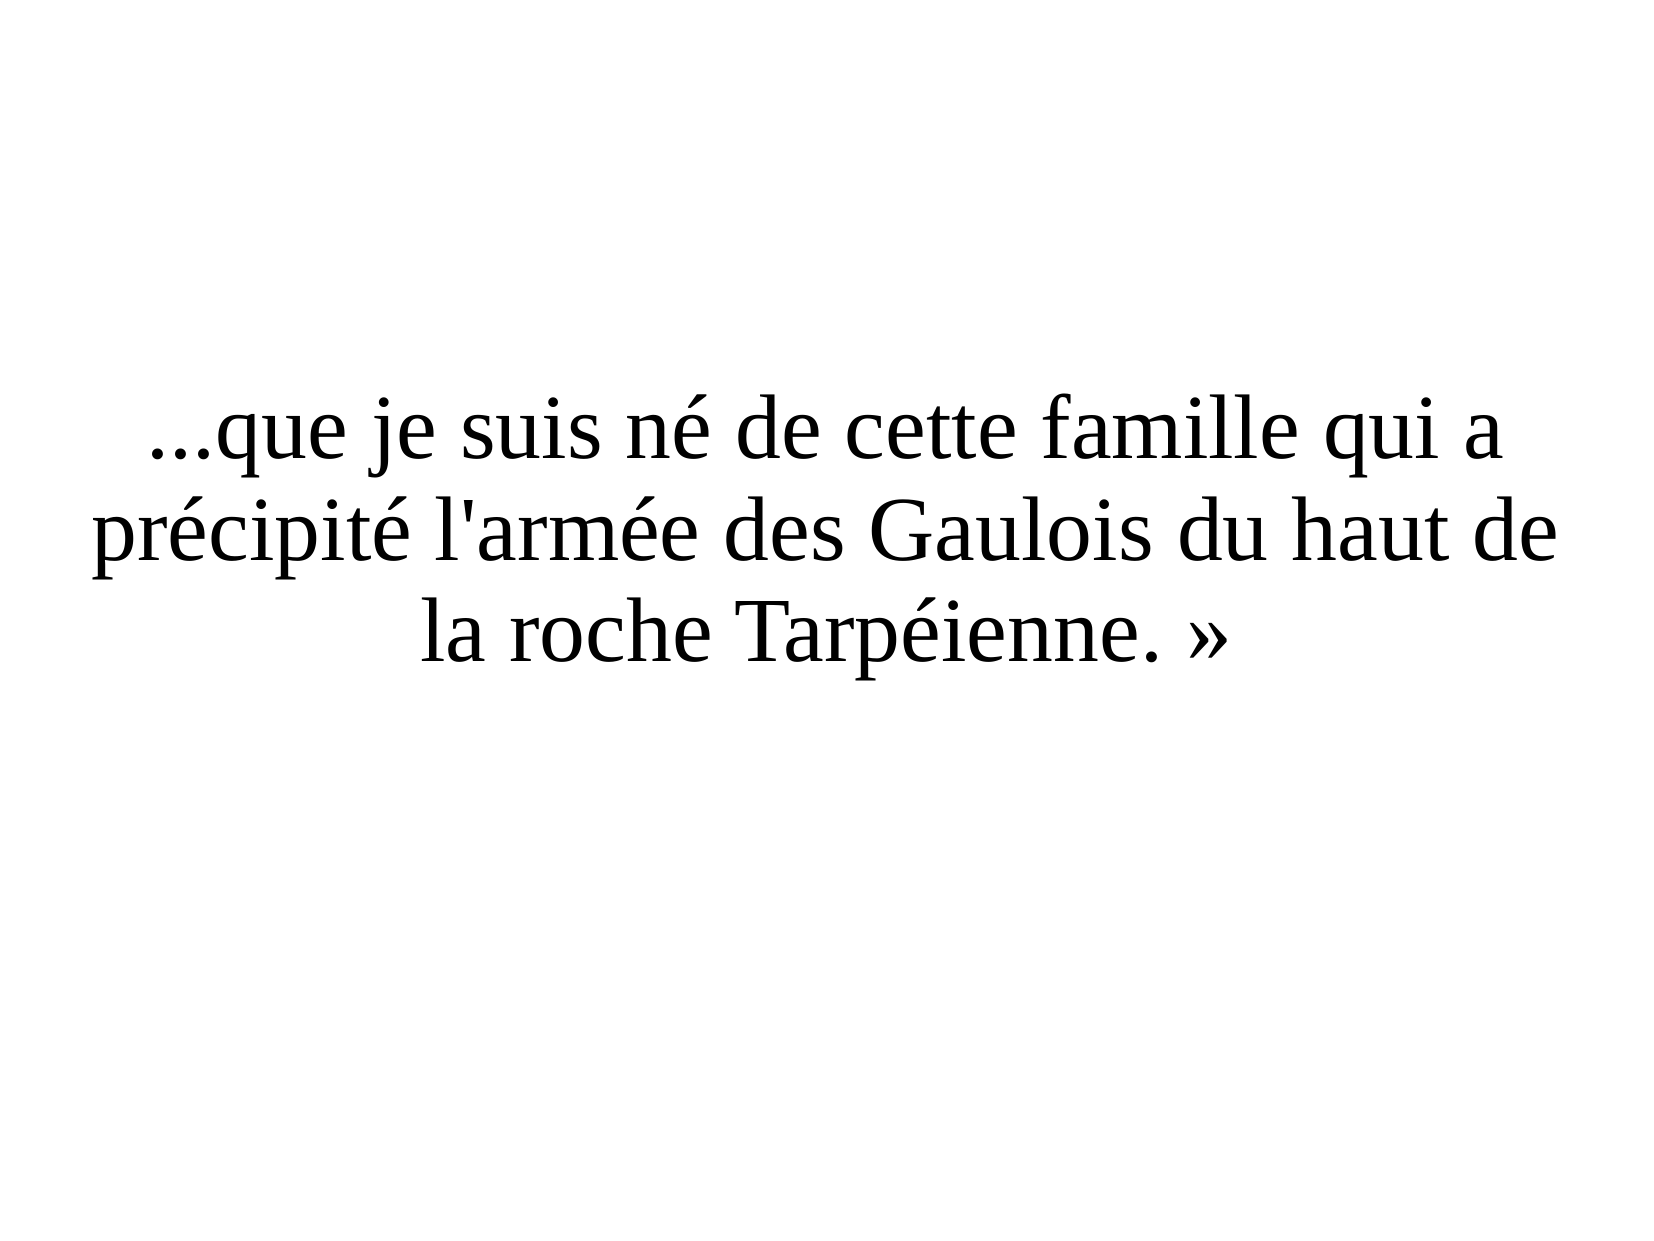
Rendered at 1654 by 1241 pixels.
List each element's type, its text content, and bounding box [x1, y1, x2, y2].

subtitle ...que je suis né de cette famille qui a précipité l'armée des Gaulois du haut de la roche Tarpéienne. » [82, 49, 1571, 1010]
